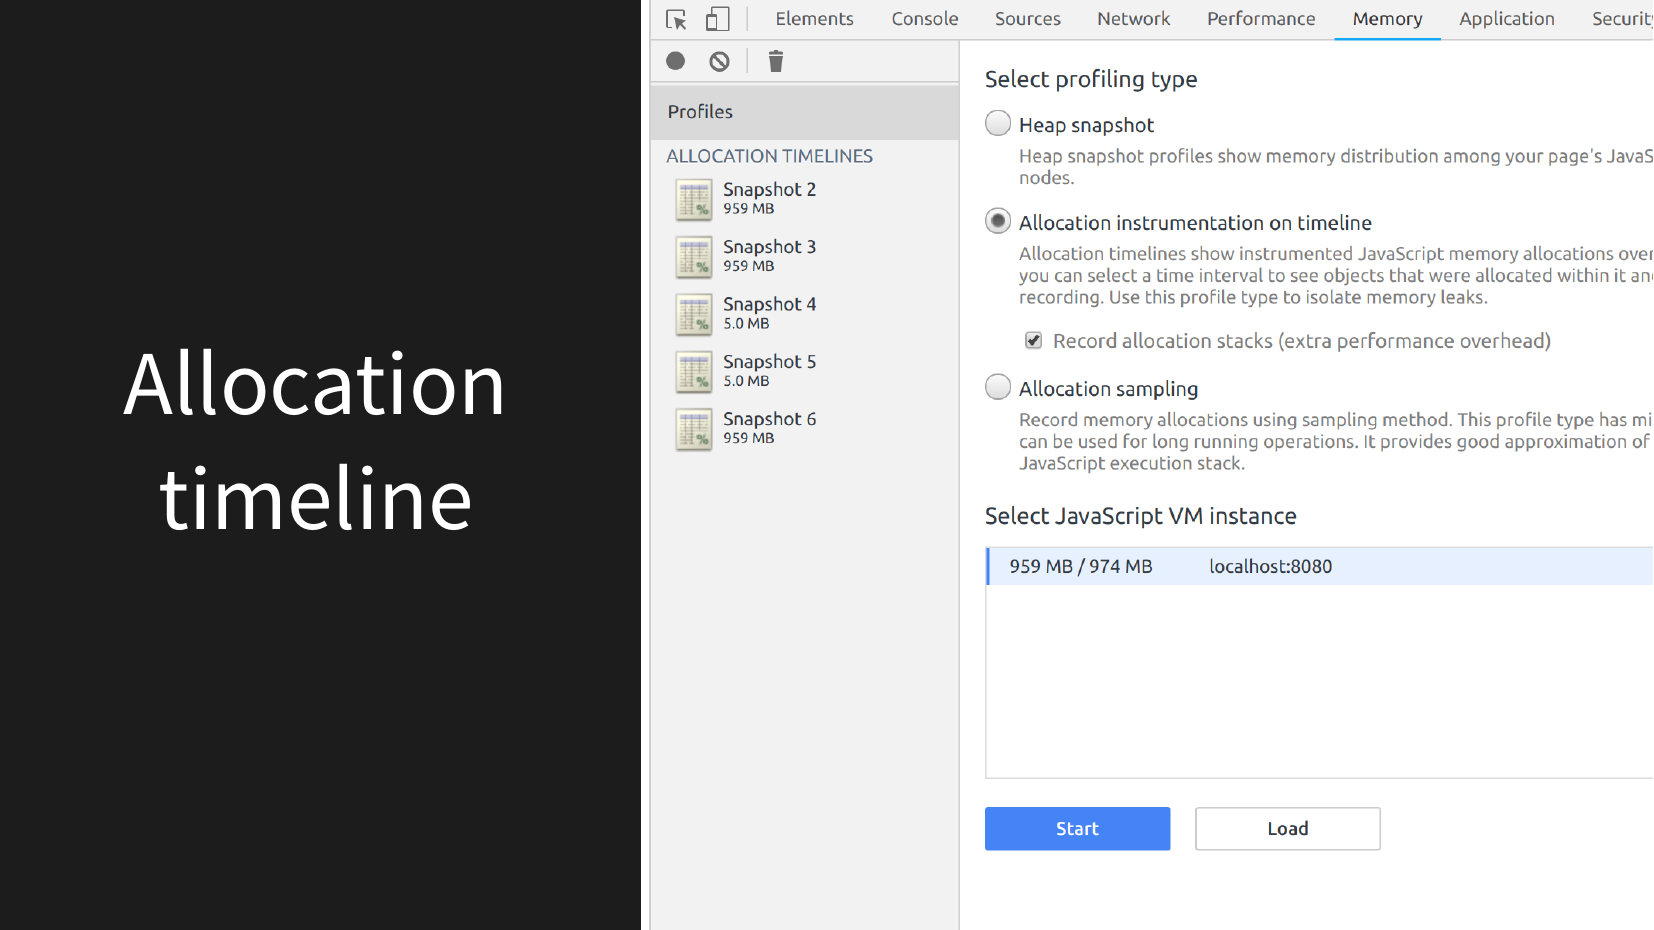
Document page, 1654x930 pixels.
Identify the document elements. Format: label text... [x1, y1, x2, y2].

picture [641, 0, 1653, 930]
title Allocation timeline [45, 136, 589, 743]
